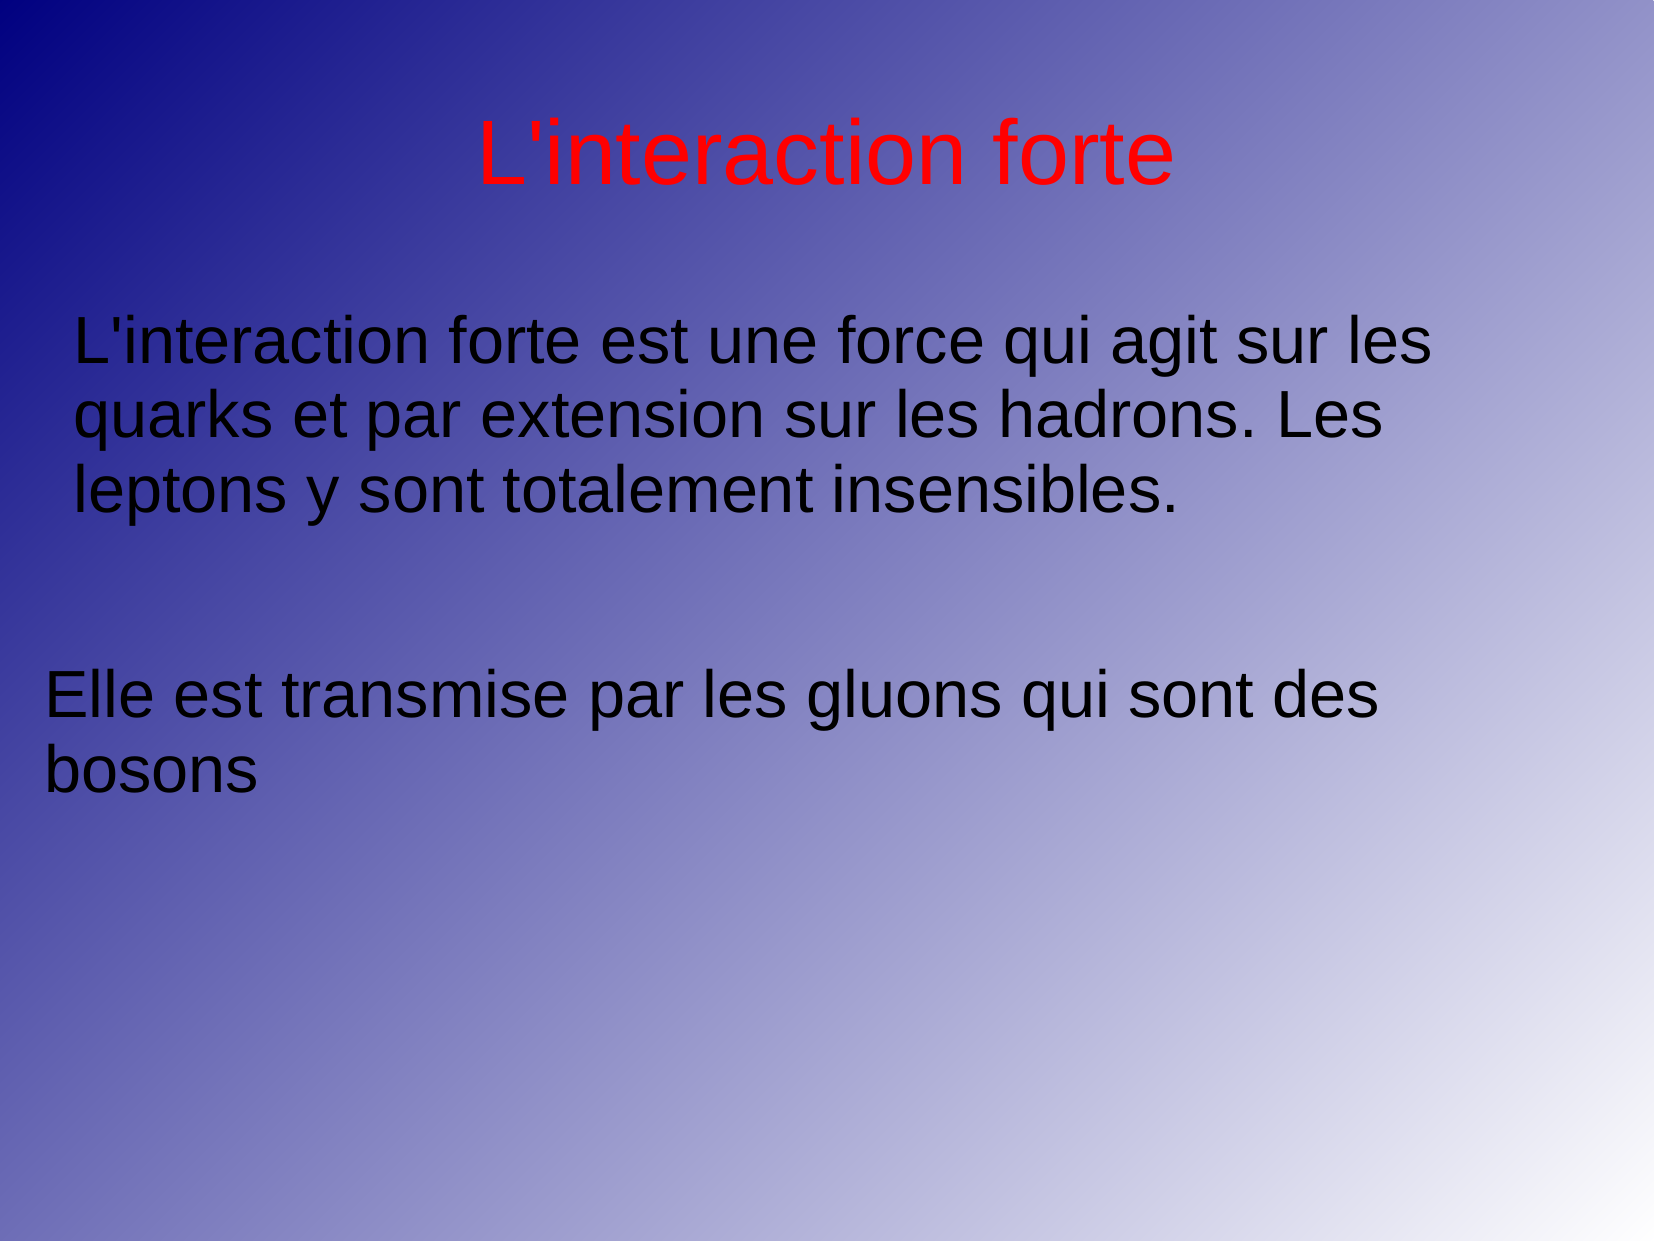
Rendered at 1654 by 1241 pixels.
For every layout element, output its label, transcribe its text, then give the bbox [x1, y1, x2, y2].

text_box Elle est transmise par les gluons qui sont des bosons [29, 649, 1595, 655]
title L'interaction forte [82, 56, 1571, 63]
text_box L'interaction forte est une force qui agit sur les quarks et par extension sur les hadrons. Les leptons y sont totalement insensibles. [59, 295, 1625, 305]
